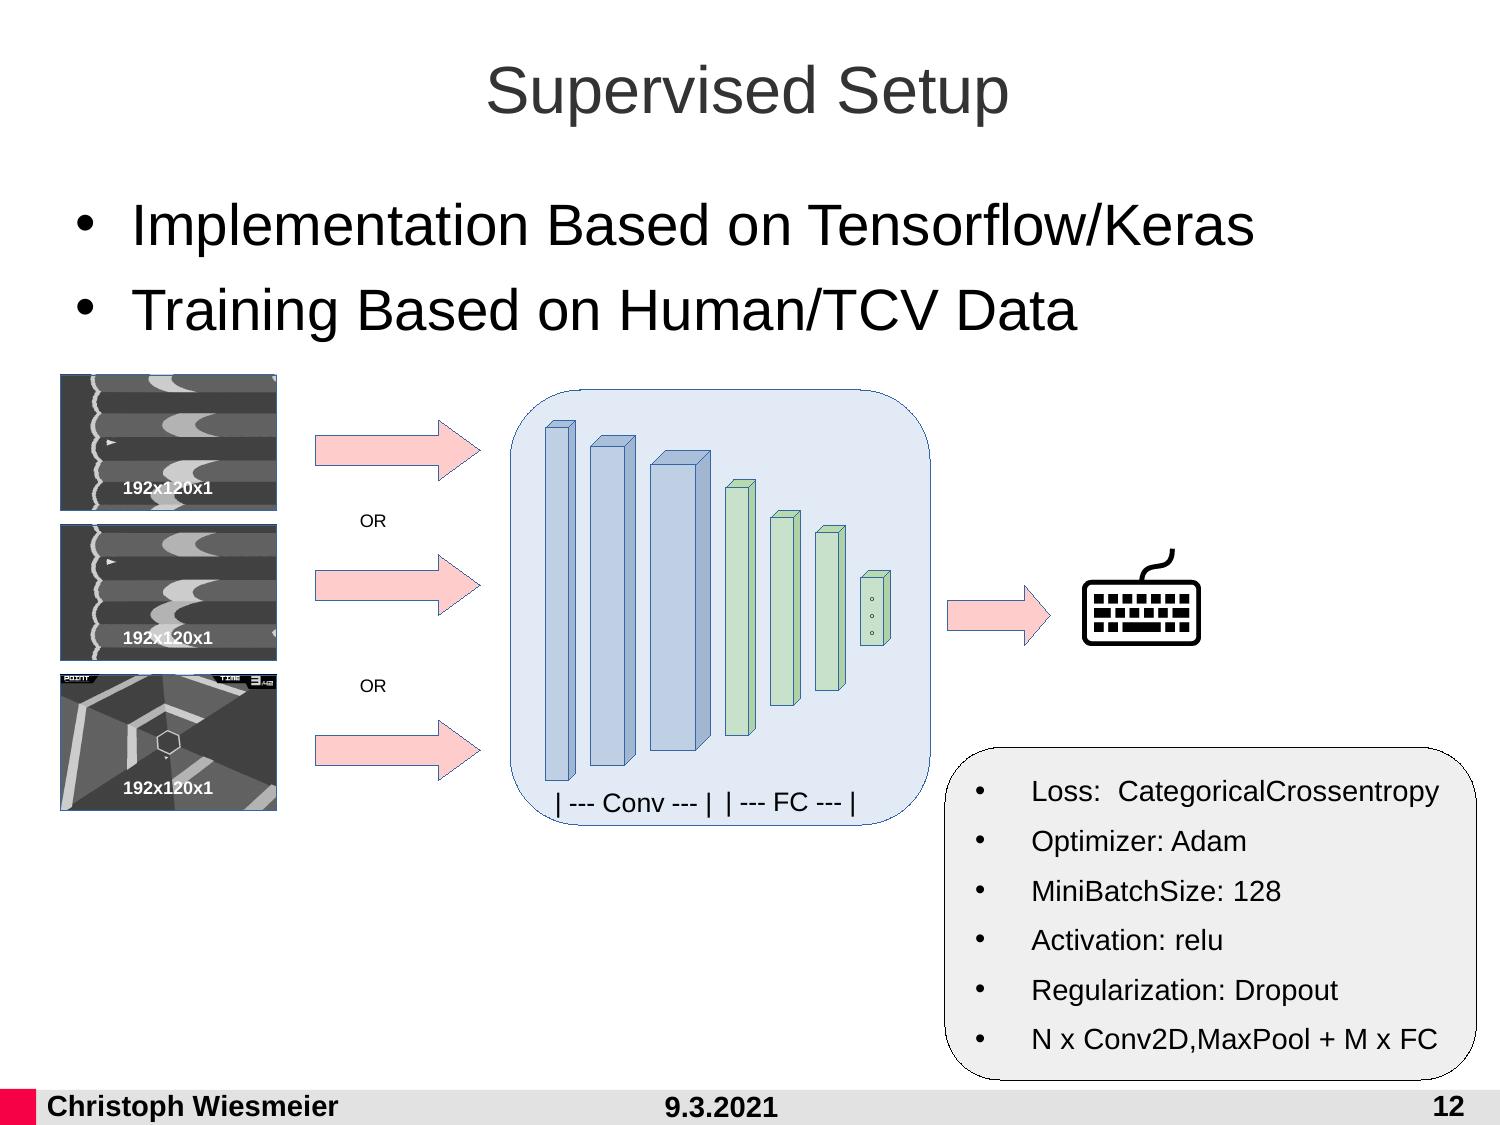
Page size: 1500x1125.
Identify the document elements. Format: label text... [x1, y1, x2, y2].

text_box | --- FC --- | [710, 715, 996, 856]
list Implementation Based on Tensorflow/Keras Training Based on Human/TCV Data [60, 179, 1411, 586]
title Supervised Setup [79, 25, 1417, 149]
text_box [315, 420, 481, 481]
text_box [944, 747, 1462, 1063]
picture [1082, 542, 1201, 661]
text_box | --- Conv --- | [540, 747, 735, 826]
text_box OR [345, 645, 421, 706]
text_box OR [345, 479, 421, 540]
text_box 192x120x1 [60, 675, 277, 811]
text_box 192x120x1 [60, 525, 277, 661]
text_box [315, 720, 481, 781]
text_box [947, 585, 1051, 646]
text_box [315, 554, 481, 616]
text_box 192x120x1 [60, 375, 277, 511]
list Loss: CategoricalCrossentropy Optimizer: Adam MiniBatchSize: 128 Activation: relu Regularization: Dropout N x Conv2D,MaxPool + M x FC [960, 765, 1500, 1125]
text_box [510, 389, 931, 813]
text_box o o o [860, 578, 883, 646]
